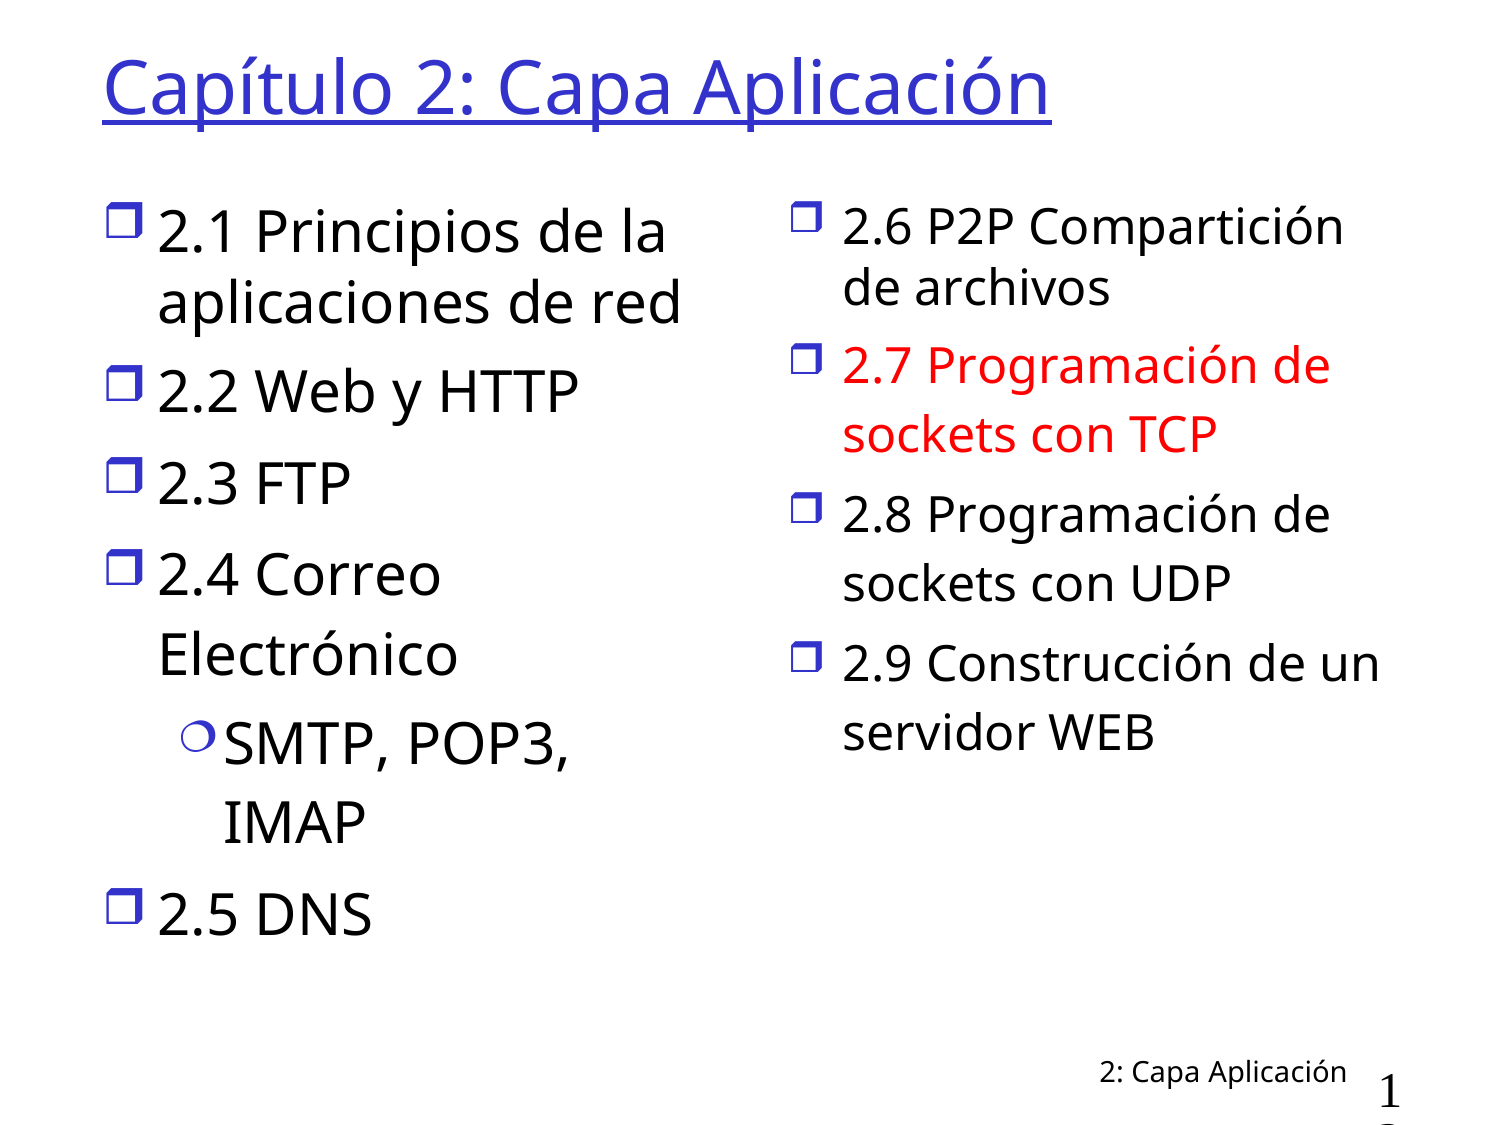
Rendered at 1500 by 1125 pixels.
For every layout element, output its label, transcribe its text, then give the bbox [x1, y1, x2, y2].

list 2.1 Principios de la aplicaciones de red 2.2 Web y HTTP 2.3 FTP 2.4 Correo Electrónico SMTP, POP3, IMAP 2.5 DNS [87, 187, 741, 1066]
title Capítulo 2: Capa Aplicación [87, 15, 1426, 158]
list 2.6 P2P Compartición de archivos 2.7 Programación de sockets con TCP 2.8 Programación de sockets con UDP 2.9 Construcción de un servidor WEB [772, 187, 1426, 1066]
